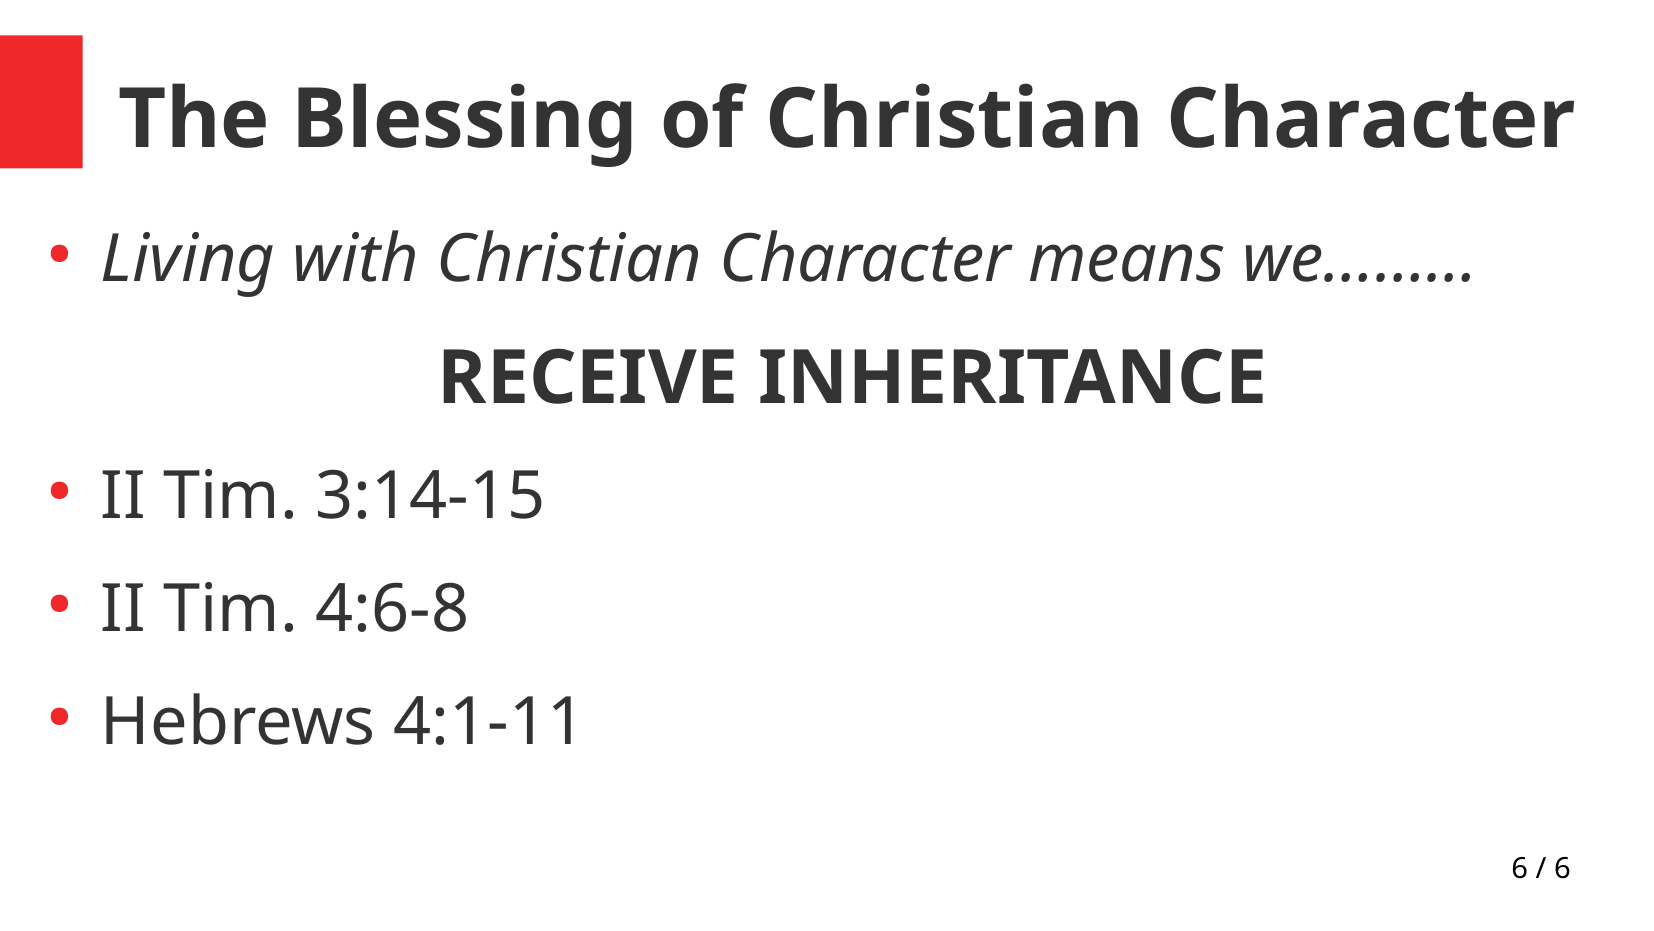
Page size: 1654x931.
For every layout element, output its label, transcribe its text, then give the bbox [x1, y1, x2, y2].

list Living with Christian Character means we……… RECEIVE INHERITANCE II Tim. 3:14-15 II Tim. 4:6-8 Hebrews 4:1-11 [30, 210, 1606, 901]
title The Blessing of Christian Character [118, 1, 1636, 228]
